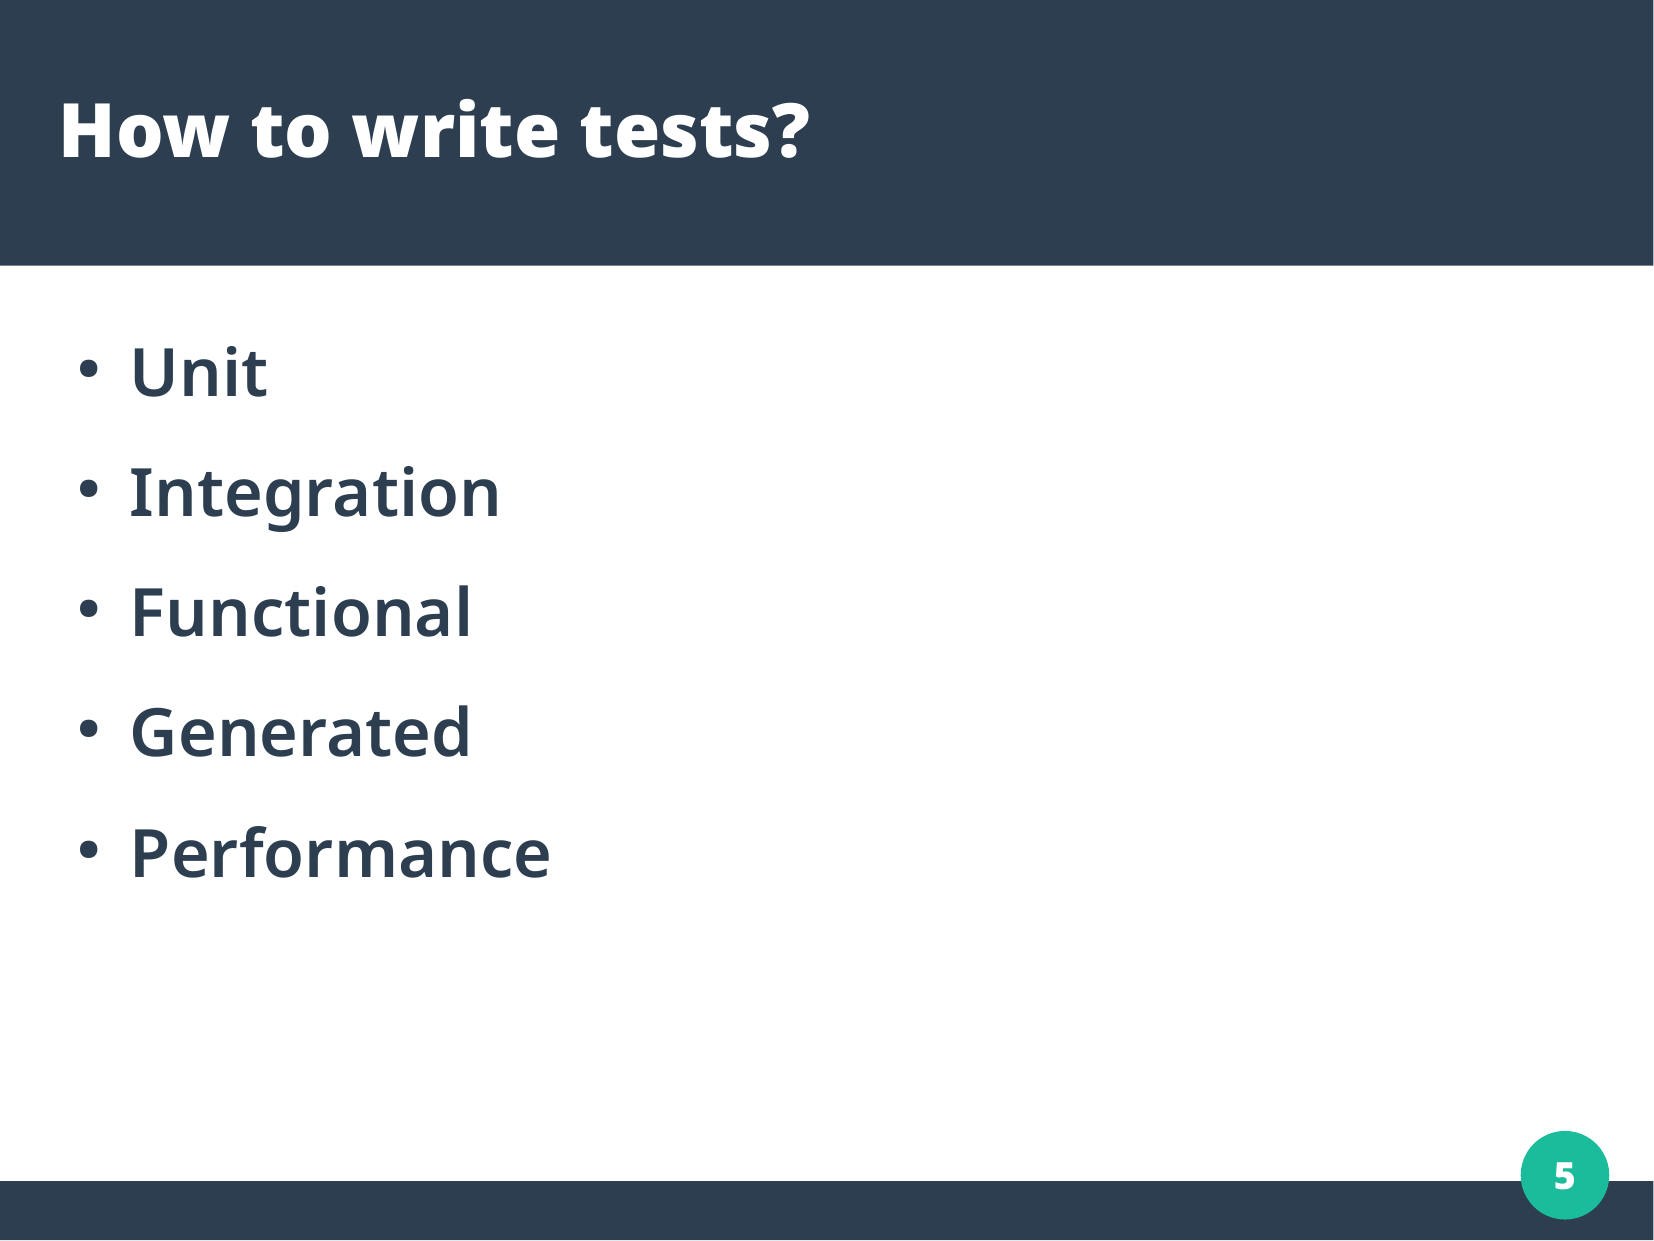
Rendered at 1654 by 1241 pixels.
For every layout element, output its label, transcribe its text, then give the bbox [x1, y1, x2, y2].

list Unit Integration Functional Generated Performance [59, 324, 1595, 1152]
title How to write tests? [59, 49, 1595, 207]
